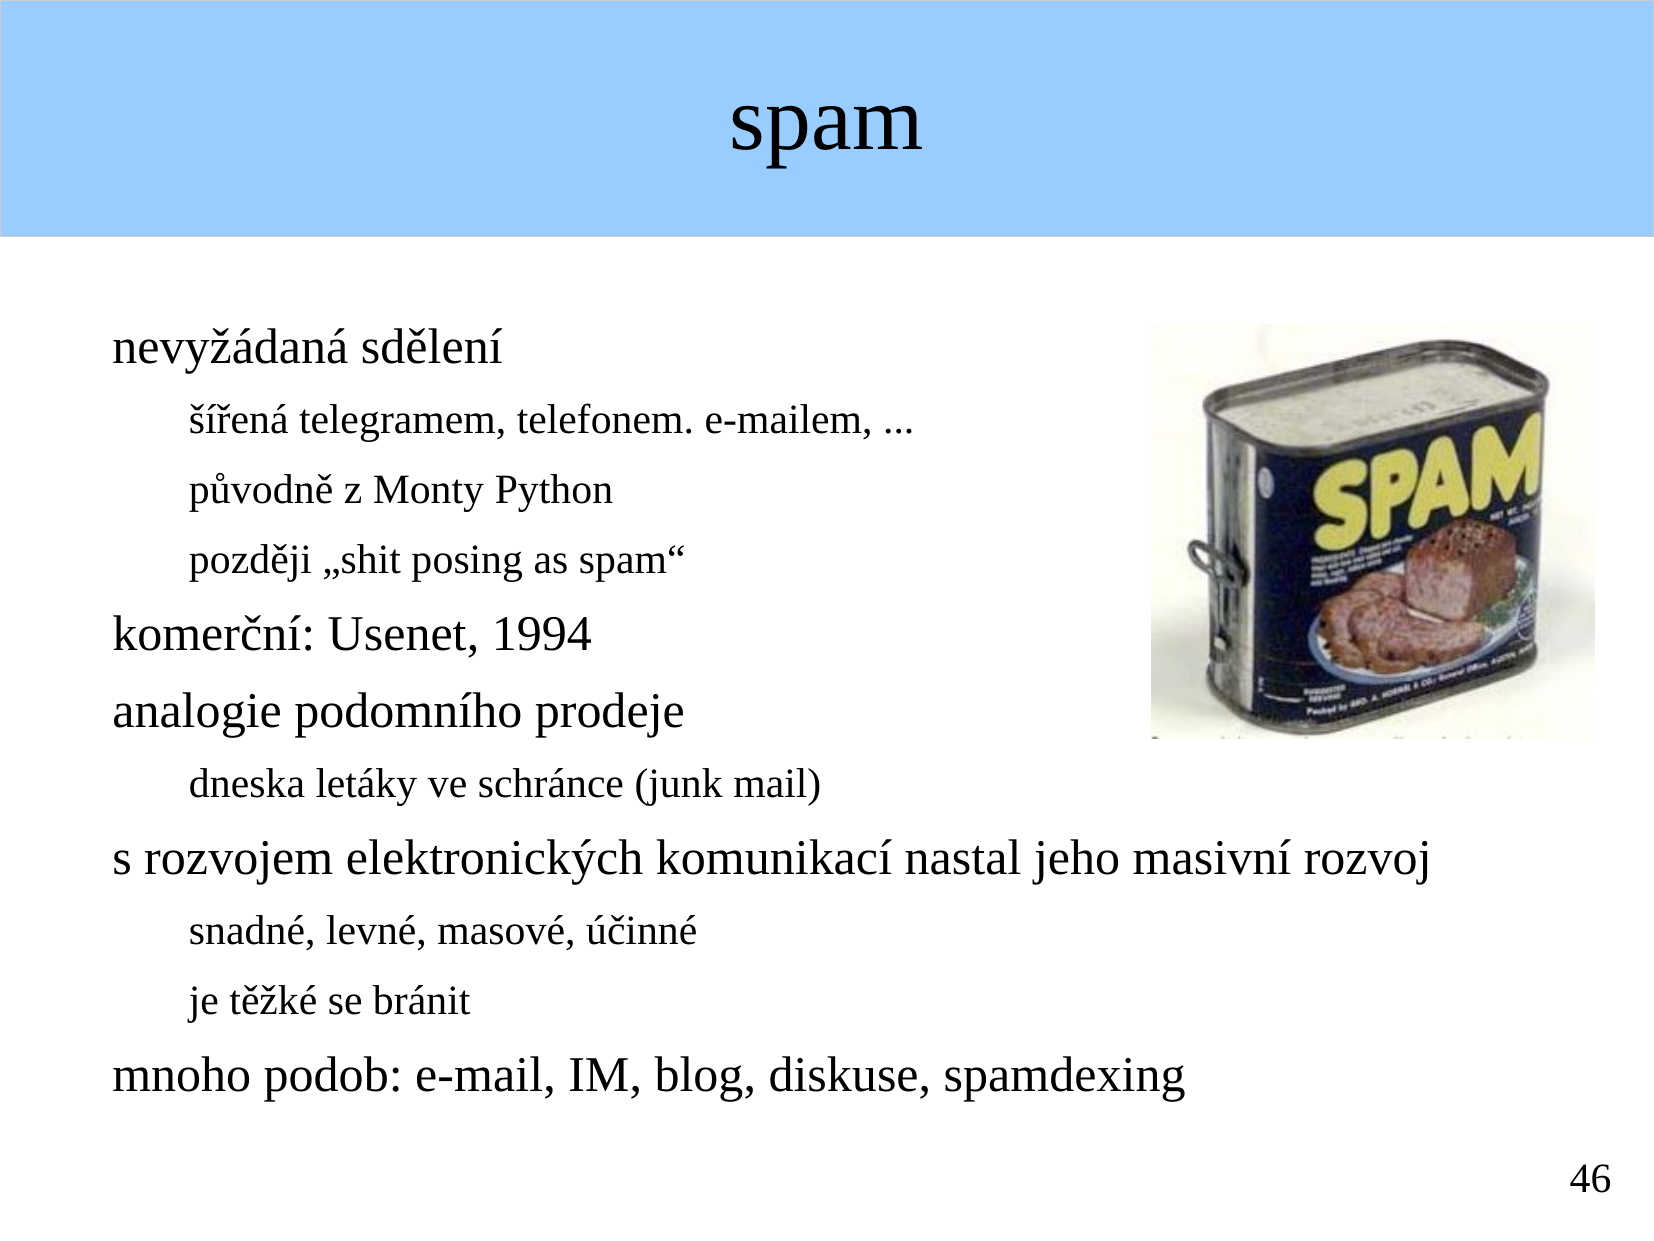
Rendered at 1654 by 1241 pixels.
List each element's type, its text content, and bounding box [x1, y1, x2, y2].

title spam [0, 0, 1654, 237]
list nevyžádaná sdělení šířená telegramem, telefonem. e-mailem, ... původně z Monty Python později „shit posing as spam“ komerční: Usenet, 1994 analogie podomního prodeje dneska letáky ve schránce (junk mail) s rozvojem elektronických komunikací nastal jeho masivní rozvoj snadné, levné, masové, účinné je těžké se bránit mnoho podob: e-mail, IM, blog, diskuse, spamdexing [94, 319, 1571, 1181]
picture [1151, 324, 1595, 739]
